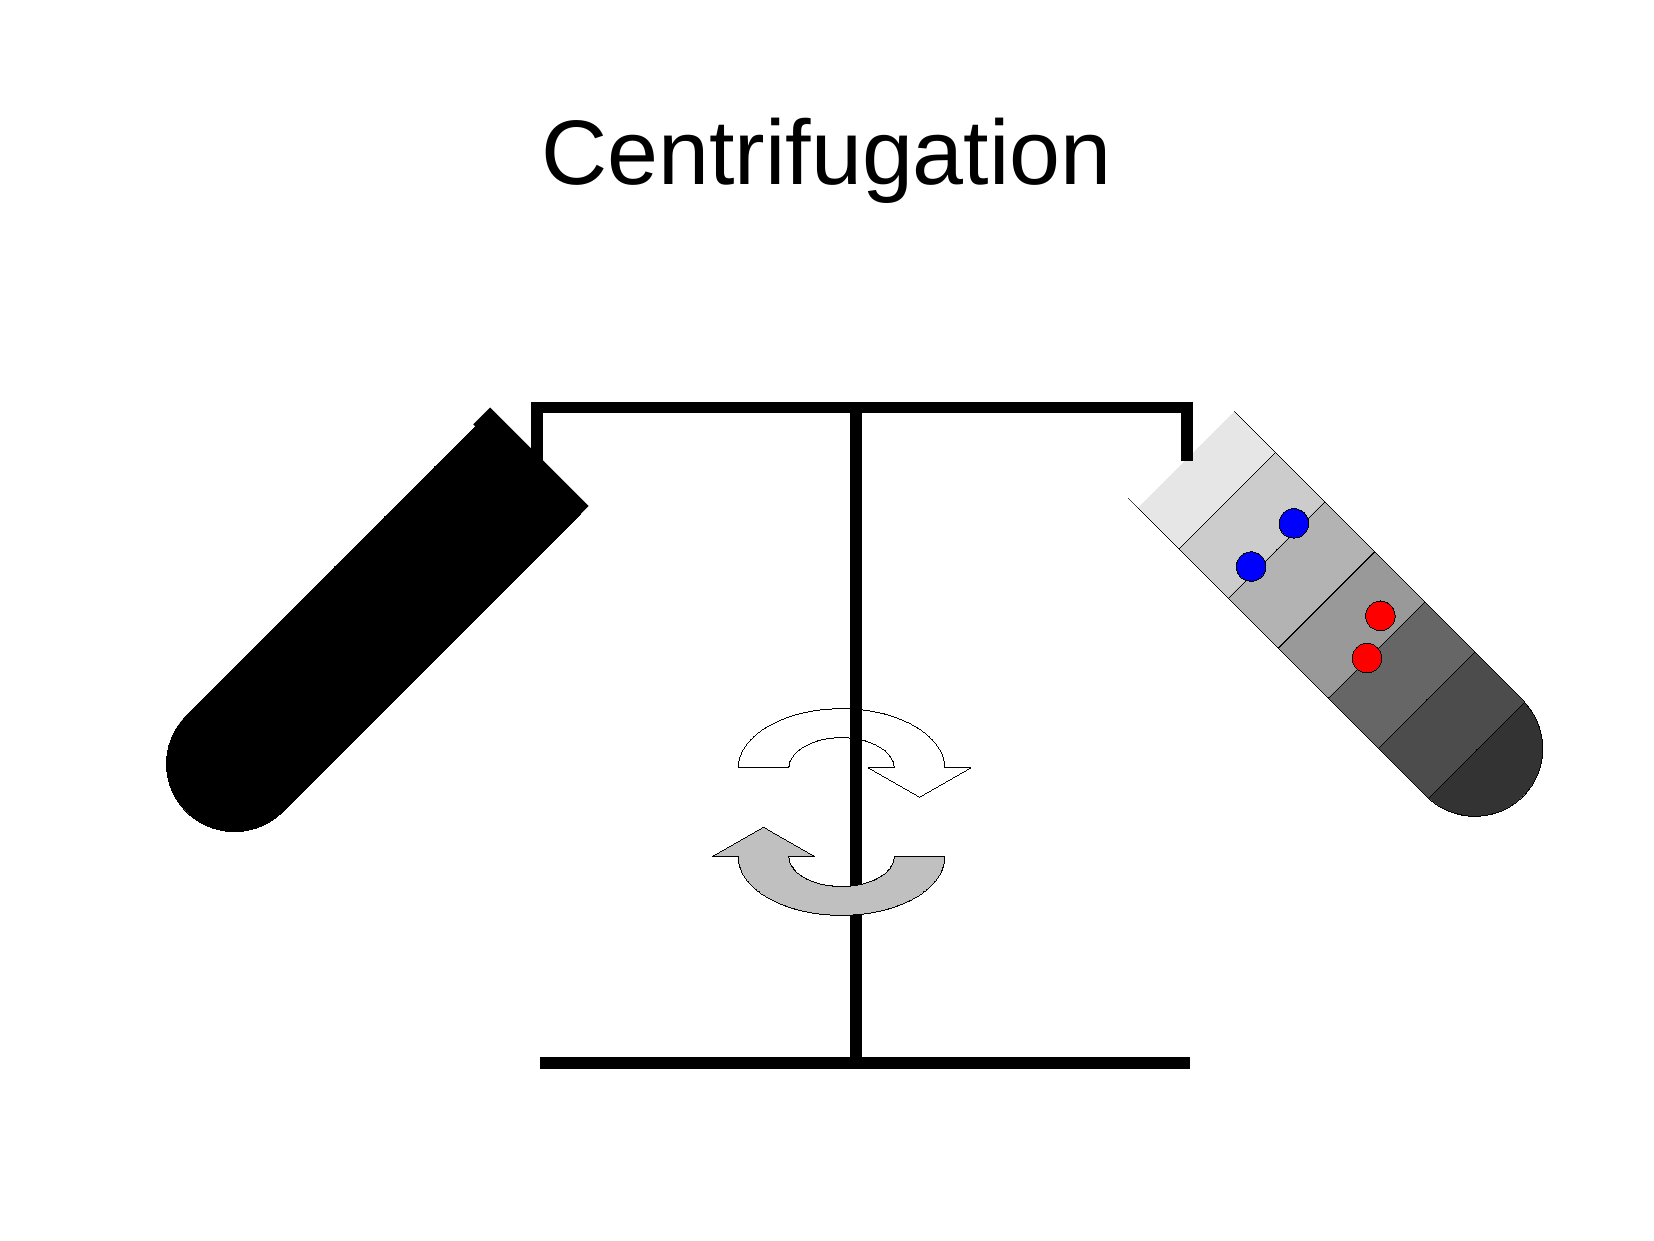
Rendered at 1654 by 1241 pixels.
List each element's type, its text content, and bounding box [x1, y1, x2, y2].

title Centrifugation [82, 56, 1571, 250]
text_box [166, 407, 589, 832]
text_box [1121, 392, 1543, 817]
text_box [712, 827, 945, 916]
